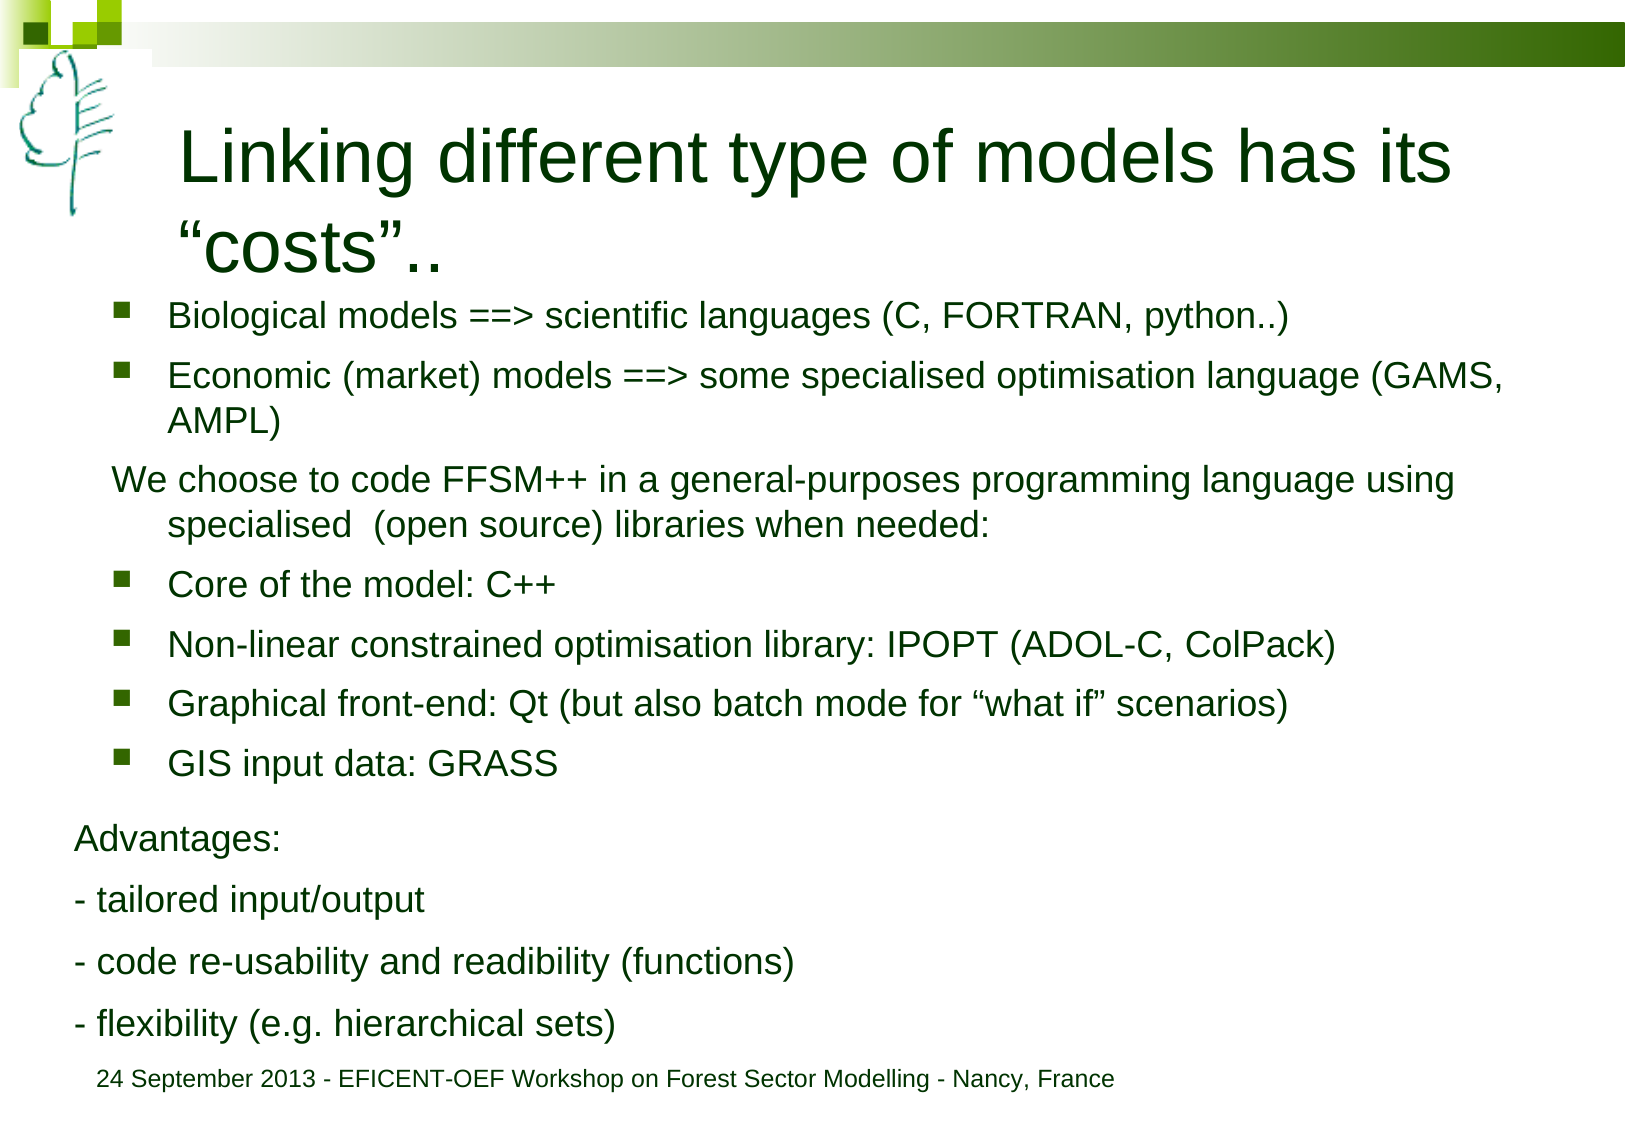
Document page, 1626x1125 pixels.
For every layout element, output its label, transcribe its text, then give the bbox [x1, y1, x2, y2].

list Biological models ==> scientific languages (C, FORTRAN, python..) Economic (market) models ==> some specialised optimisation language (GAMS, AMPL) [96, 283, 1560, 449]
list We choose to code FFSM++ in a general-purposes programming language using specialised (open source) libraries when needed: Core of the model: C++ Non-linear constrained optimisation library: IPOPT (ADOL-C, ColPack) Graphical front-end: Qt (but also batch mode for “what if” scenarios) GIS input data: GRASS [96, 449, 1560, 792]
title Linking different type of models has its “costs”.. [163, 99, 1571, 296]
picture [19, 49, 152, 220]
list Advantages: - tailored input/output - code re-usability and readibility (functions) - flexibility (e.g. hierarchical sets) [59, 805, 1522, 1052]
